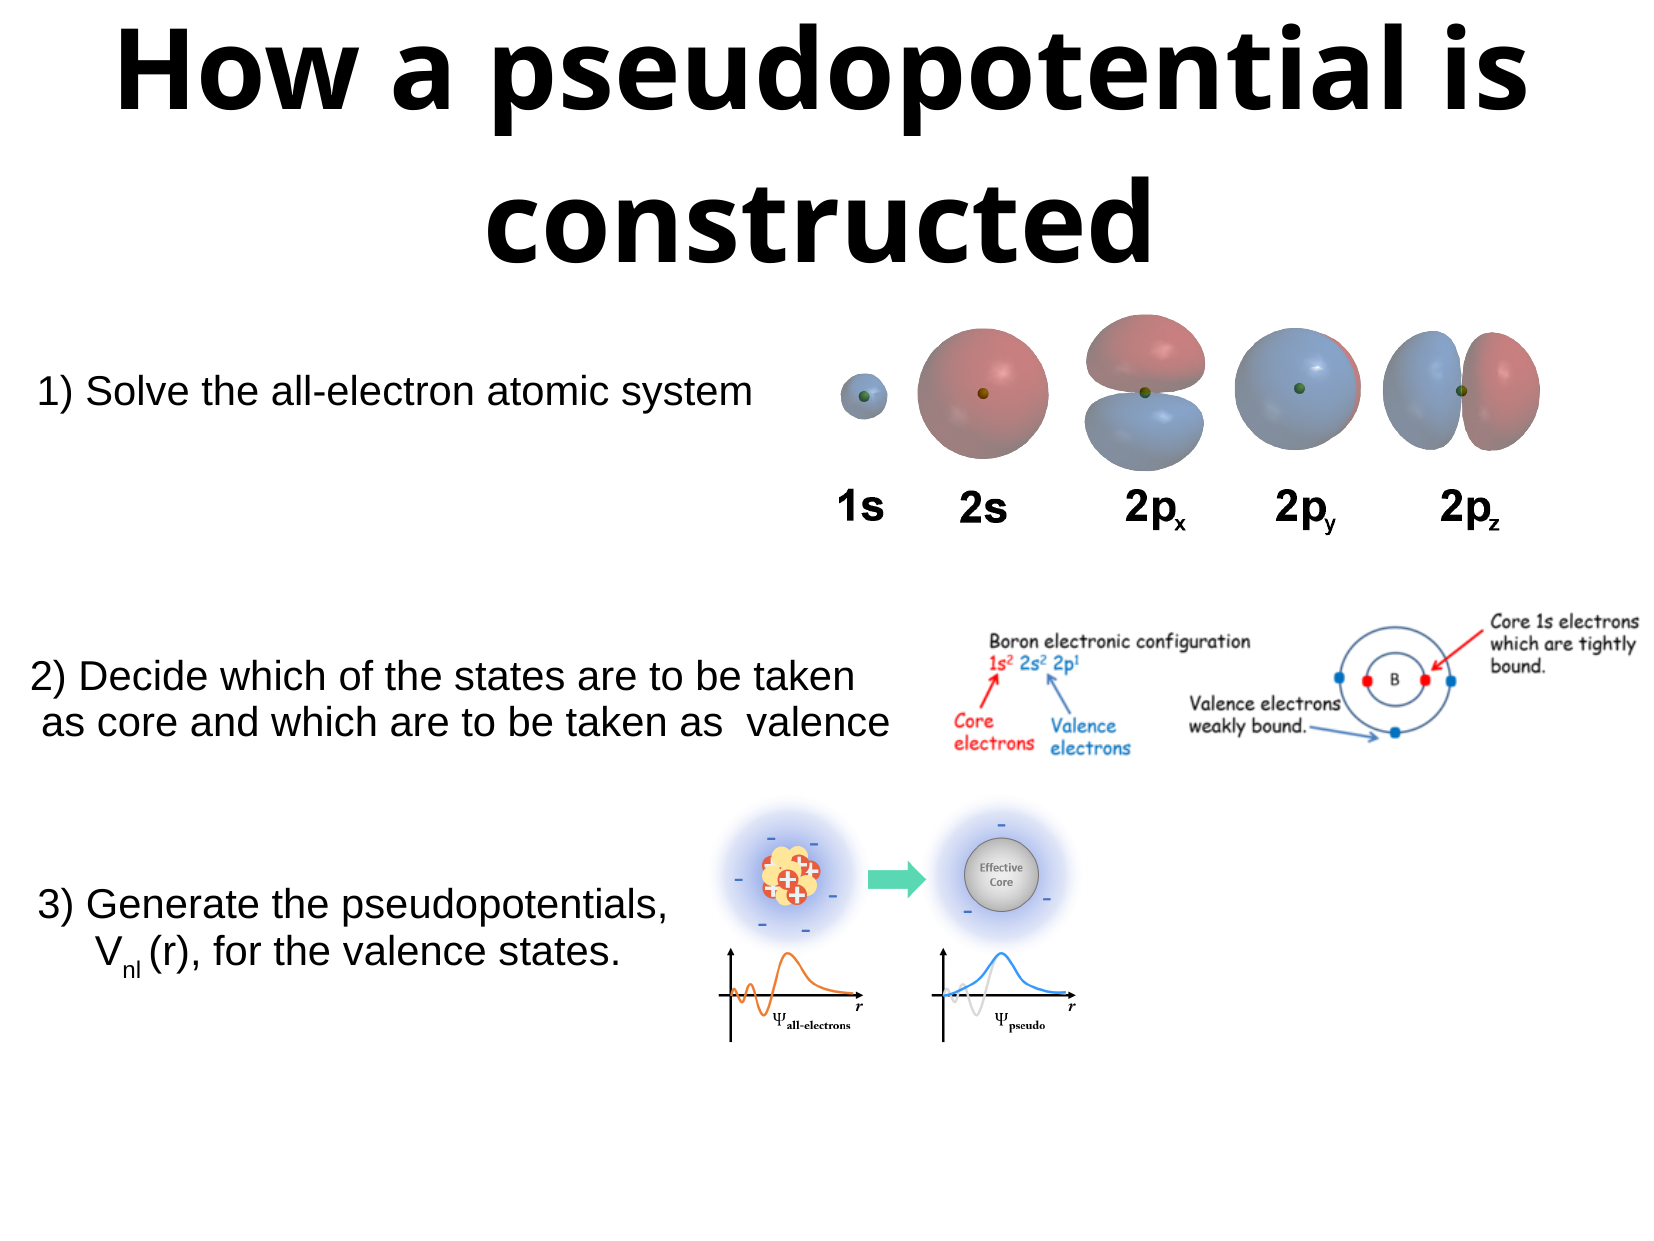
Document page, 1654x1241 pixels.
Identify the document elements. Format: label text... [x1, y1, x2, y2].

title How a pseudopotential is constructed [30, 30, 1613, 256]
text_box 2) Decide which of the states are to be taken as core and which are to be taken as valence [15, 645, 918, 753]
text_box 3) Generate the pseudopotentials, Vnl (r), for the valence states. [11, 873, 690, 992]
picture [690, 584, 1651, 1051]
picture [810, 292, 1570, 541]
text_box 1) Solve the all-electron atomic system [10, 360, 841, 422]
